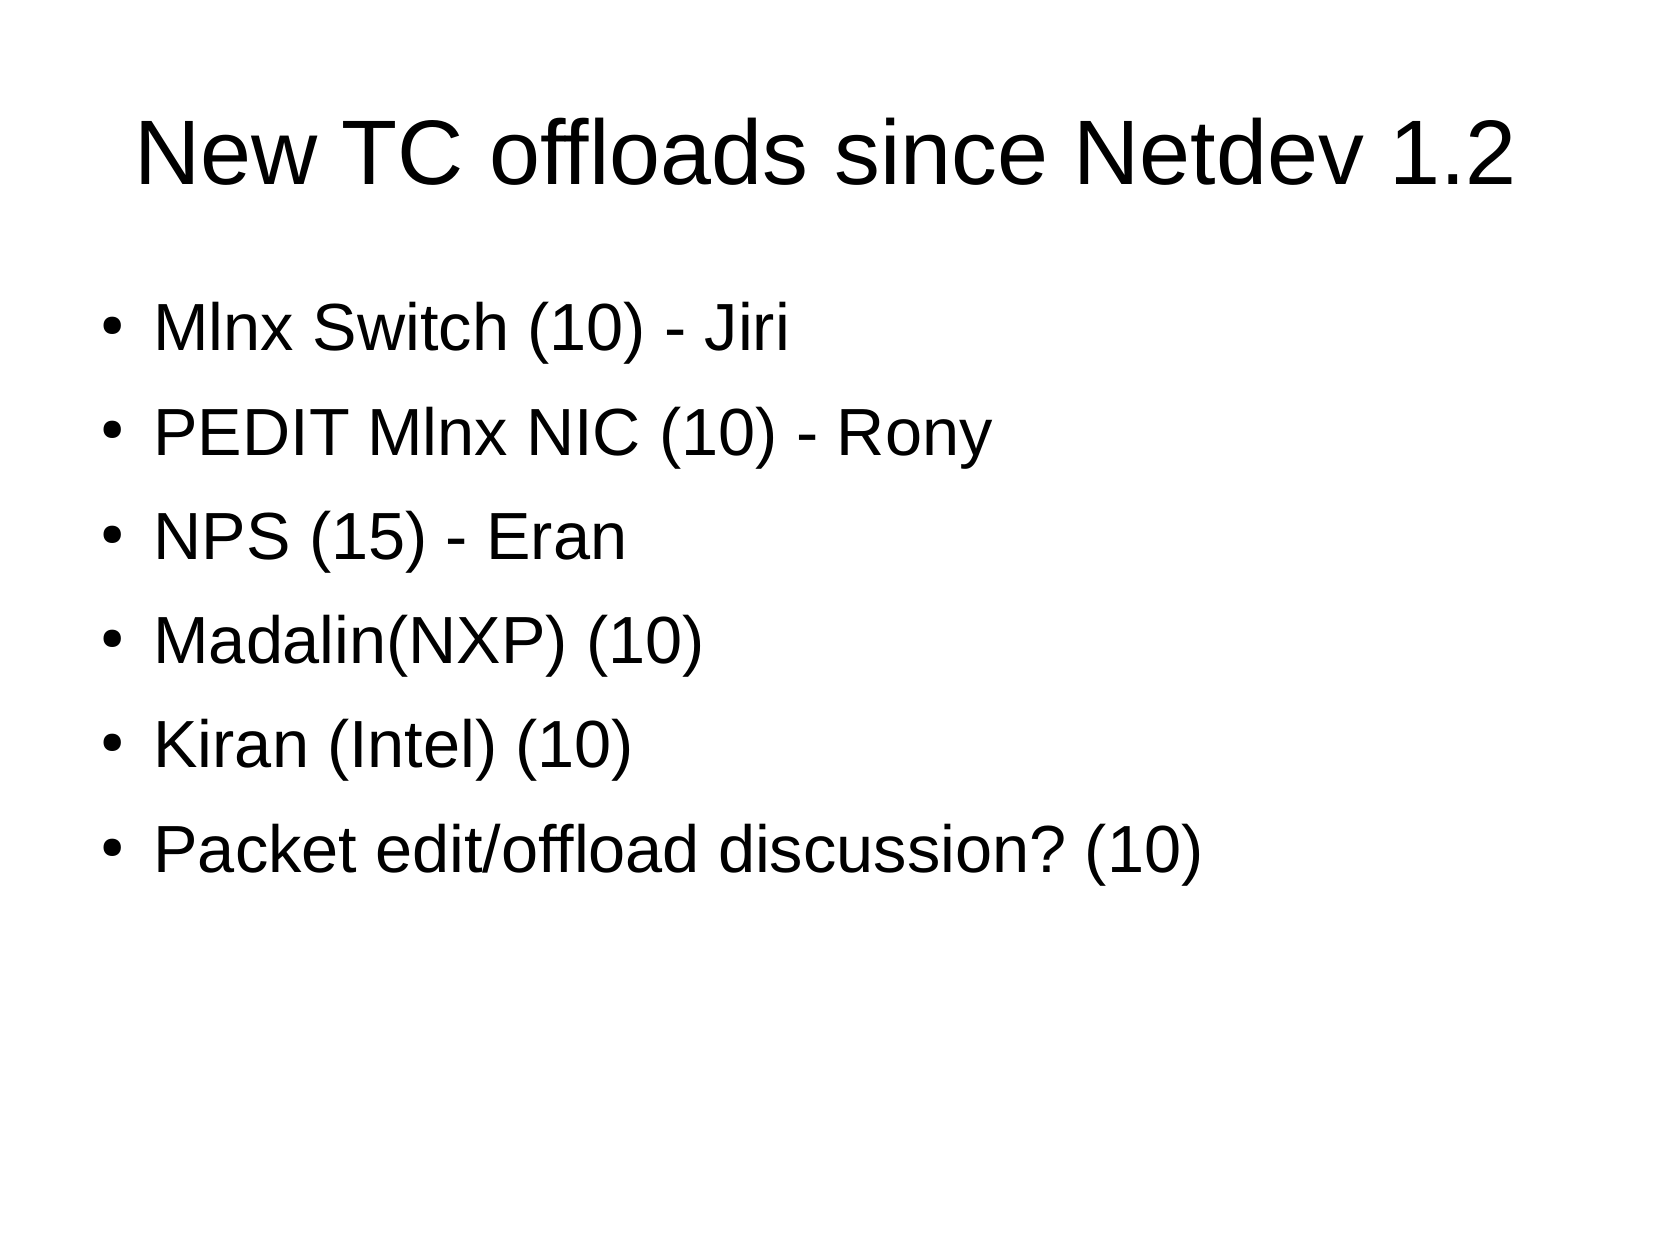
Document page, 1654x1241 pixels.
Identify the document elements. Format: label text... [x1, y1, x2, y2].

list Mlnx Switch (10) - Jiri PEDIT Mlnx NIC (10) - Rony NPS (15) - Eran Madalin(NXP) (10) Kiran (Intel) (10) Packet edit/offload discussion? (10) [82, 290, 1571, 1010]
title New TC offloads since Netdev 1.2 [82, 49, 1571, 257]
